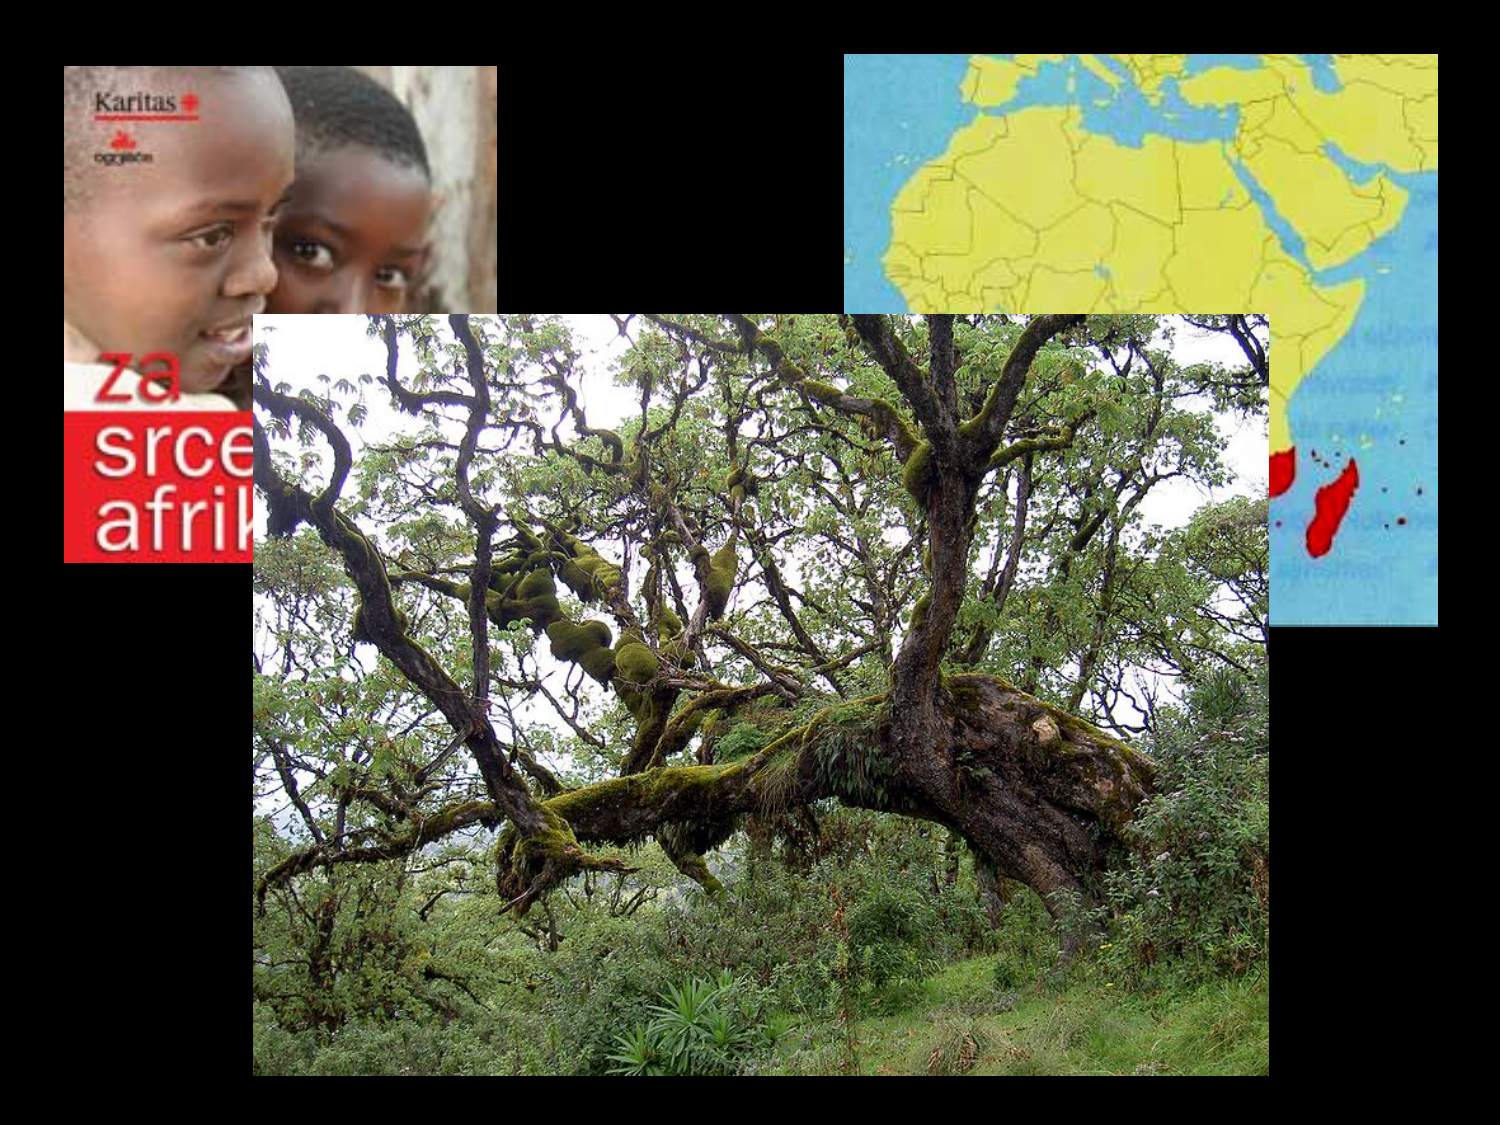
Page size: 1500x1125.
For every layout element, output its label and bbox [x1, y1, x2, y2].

picture [64, 54, 1438, 1076]
